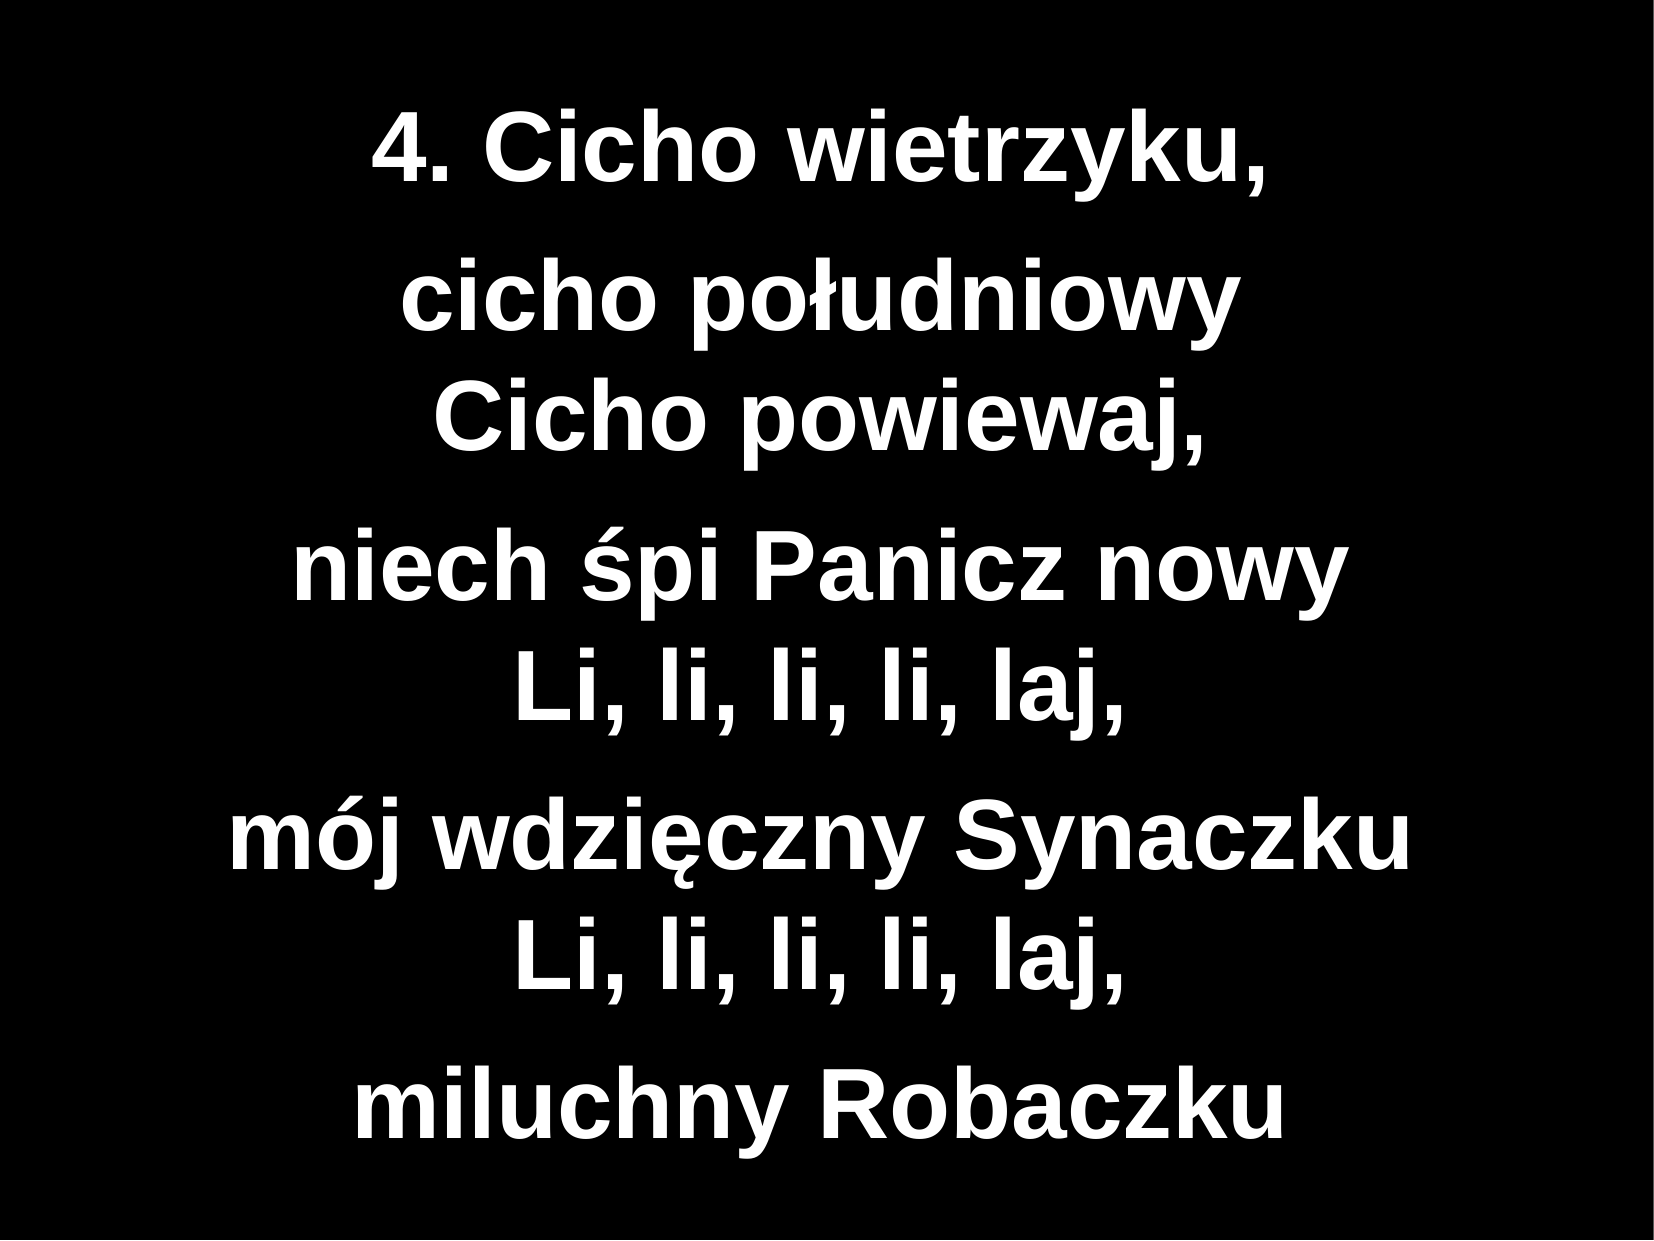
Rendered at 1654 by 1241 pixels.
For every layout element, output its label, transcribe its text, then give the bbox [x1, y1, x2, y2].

subtitle 4. Cicho wietrzyku, cicho południowy Cicho powiewaj, niech śpi Panicz nowy Li, li, li, li, laj, mój wdzięczny Synaczku Li, li, li, li, laj, miluchny Robaczku [0, 76, 1642, 1164]
